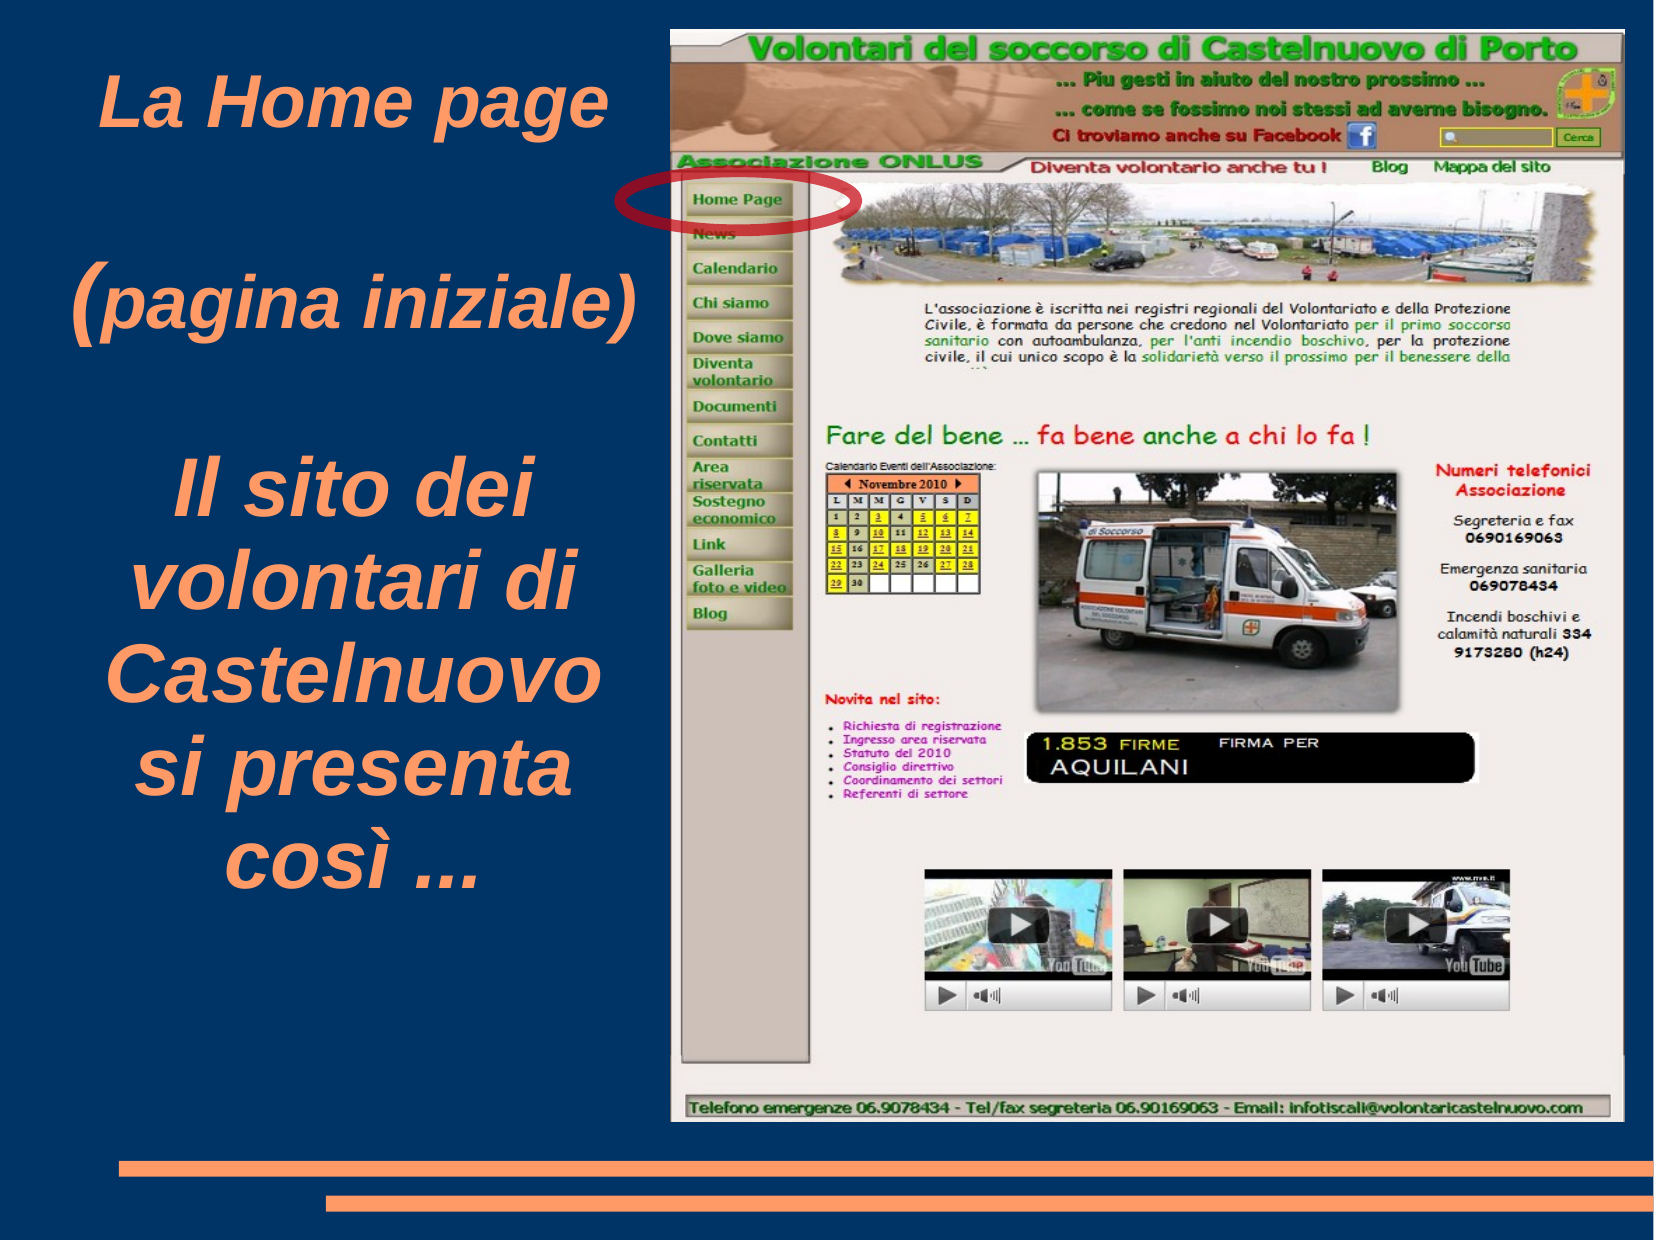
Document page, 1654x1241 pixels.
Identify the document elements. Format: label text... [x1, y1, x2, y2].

title La Home page (pagina iniziale) Il sito dei volontari di Castelnuovo si presenta così ... [59, 29, 650, 1123]
picture [670, 178, 849, 224]
picture [670, 29, 1625, 1123]
